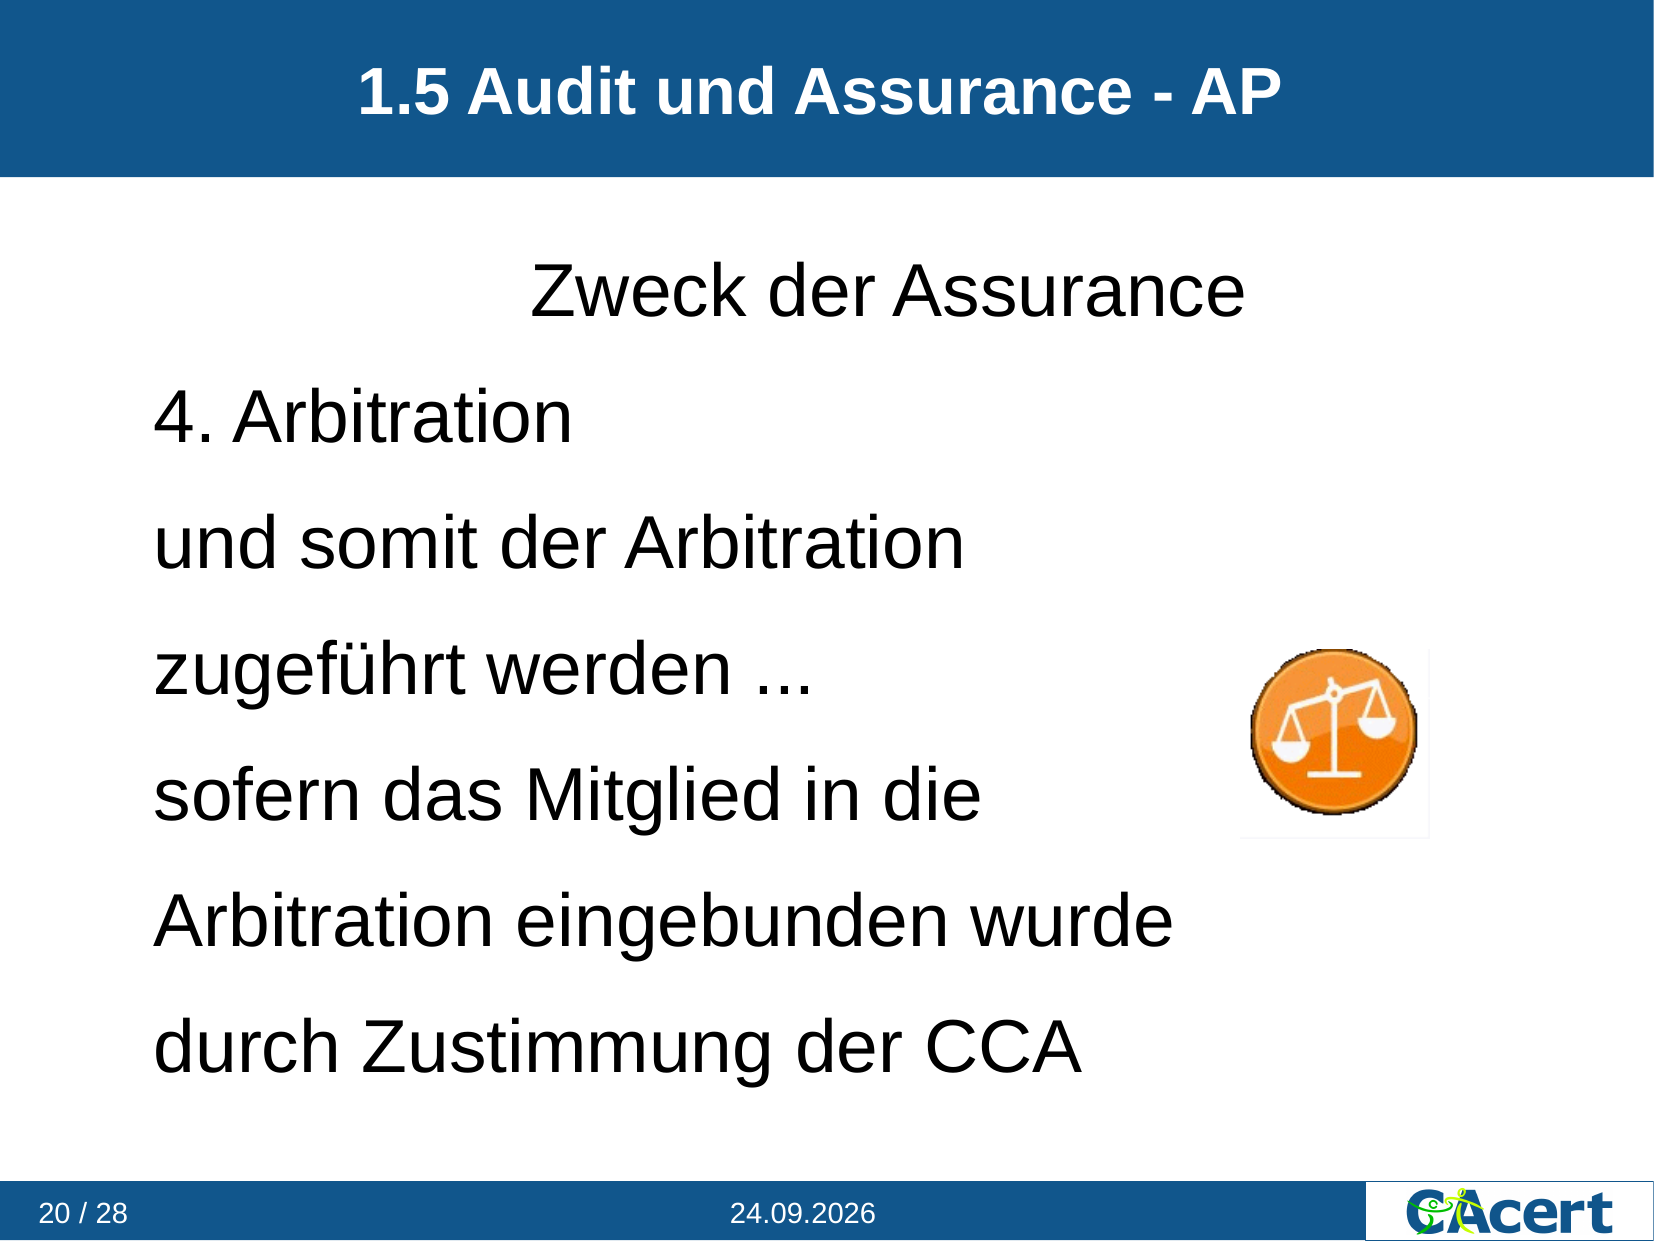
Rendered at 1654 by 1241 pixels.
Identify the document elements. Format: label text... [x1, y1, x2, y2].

list Zweck der Assurance 4. Arbitration und somit der Arbitration zugeführt werden ... sofern das Mitglied in die Arbitration eingebunden wurde durch Zustimmung der CCA [82, 206, 1625, 1065]
picture [1240, 649, 1430, 839]
title 1.5 Audit und Assurance - AP [76, 17, 1565, 166]
picture [1406, 1187, 1613, 1235]
